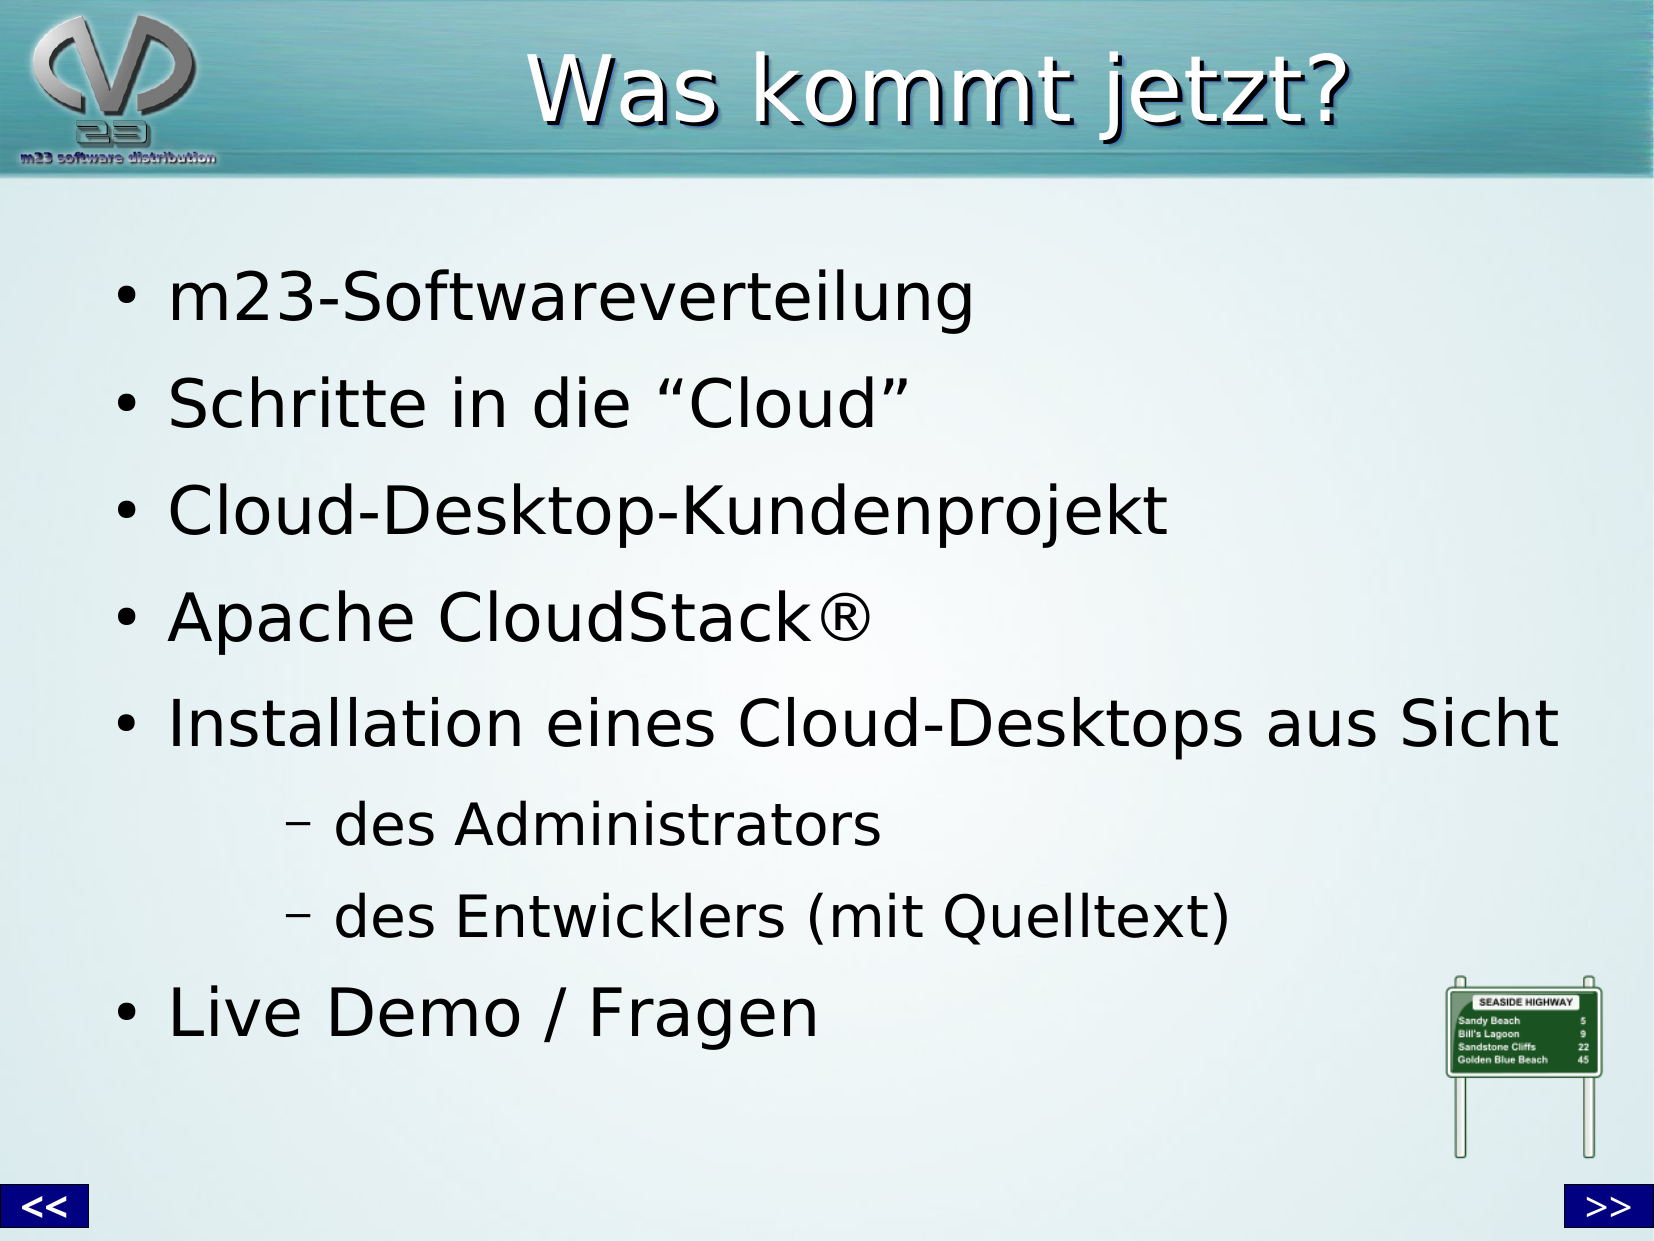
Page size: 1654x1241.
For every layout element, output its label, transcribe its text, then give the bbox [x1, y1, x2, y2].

picture [0, 0, 1654, 1241]
title Was kommt jetzt? [224, 2, 1654, 178]
list m23-Softwareverteilung Schritte in die “Cloud” Cloud-Desktop-Kundenprojekt Apache CloudStack® Installation eines Cloud-Desktops aus Sicht des Administrators des Entwicklers (mit Quelltext) Live Demo / Fragen [97, 257, 1607, 1158]
